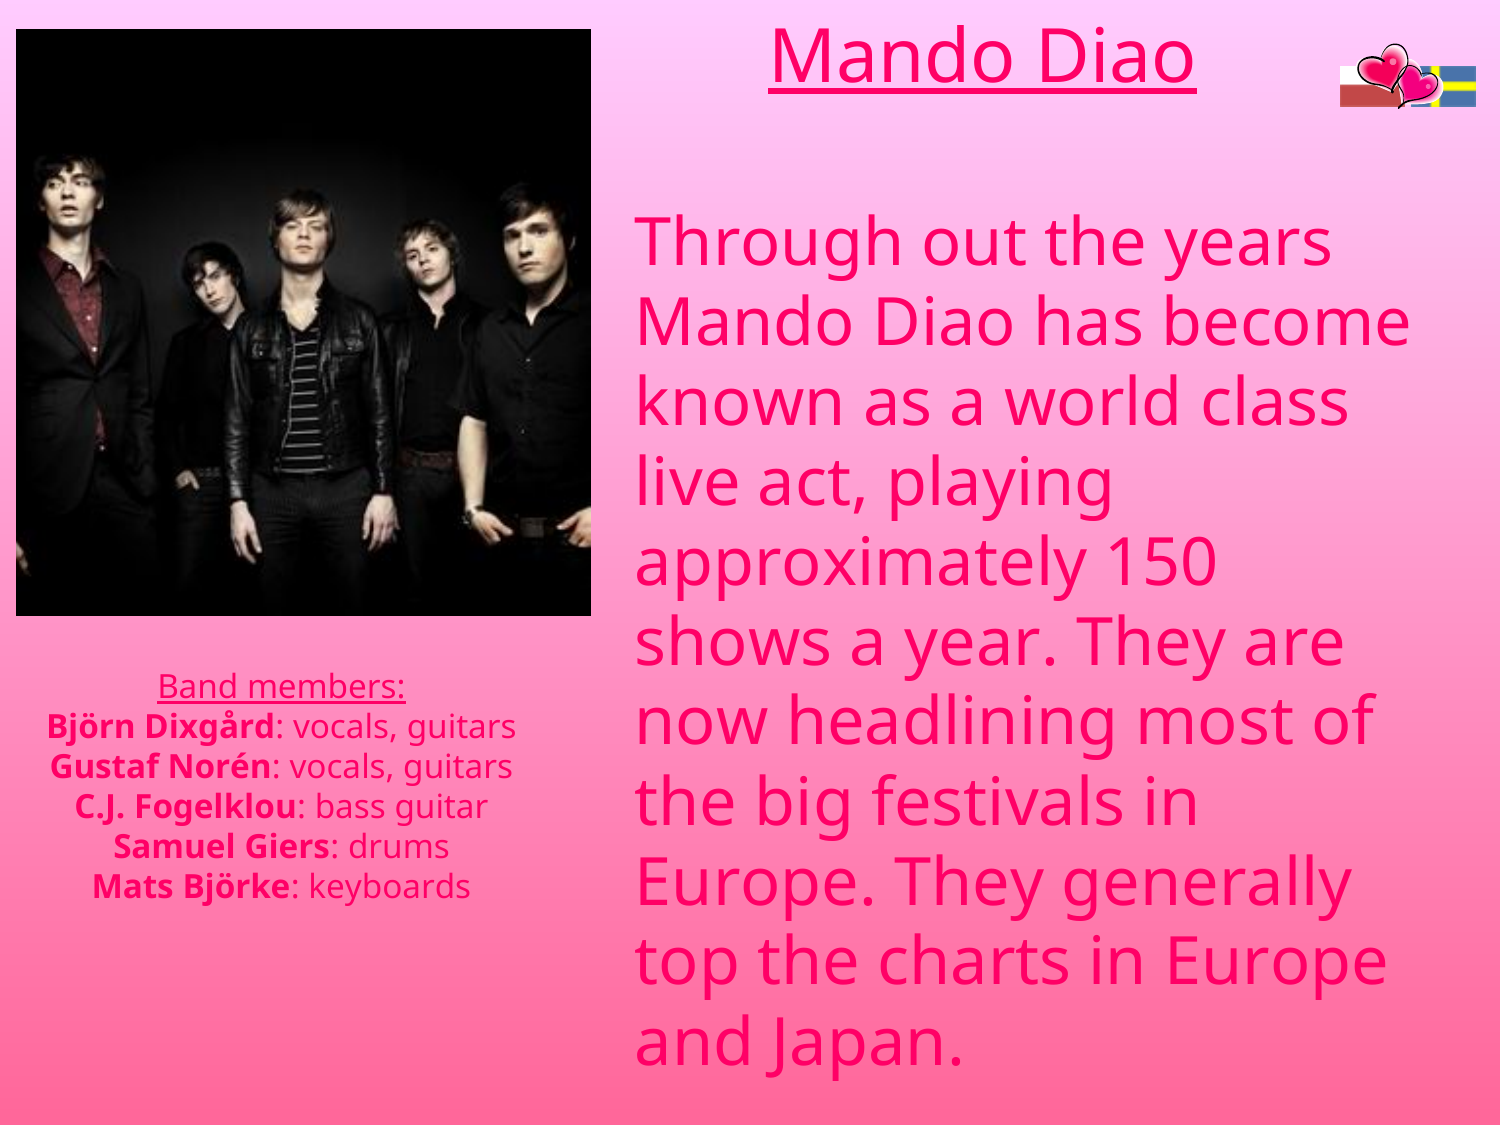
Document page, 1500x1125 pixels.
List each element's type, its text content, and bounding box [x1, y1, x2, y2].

picture [16, 29, 591, 616]
picture [1340, 42, 1476, 110]
text_box Mando Diao [753, 0, 1212, 106]
text_box Through out the years Mando Diao has become known as a world class live act, playing approximately 150 shows a year. They are now headlining most of the big festivals in Europe. They generally top the charts in Europe and Japan. [620, 190, 1436, 1086]
text_box Band members: Björn Dixgård: vocals, guitars Gustaf Norén: vocals, guitars C.J. Fogelklou: bass guitar Samuel Giers: drums Mats Björke: keyboards [31, 657, 533, 913]
